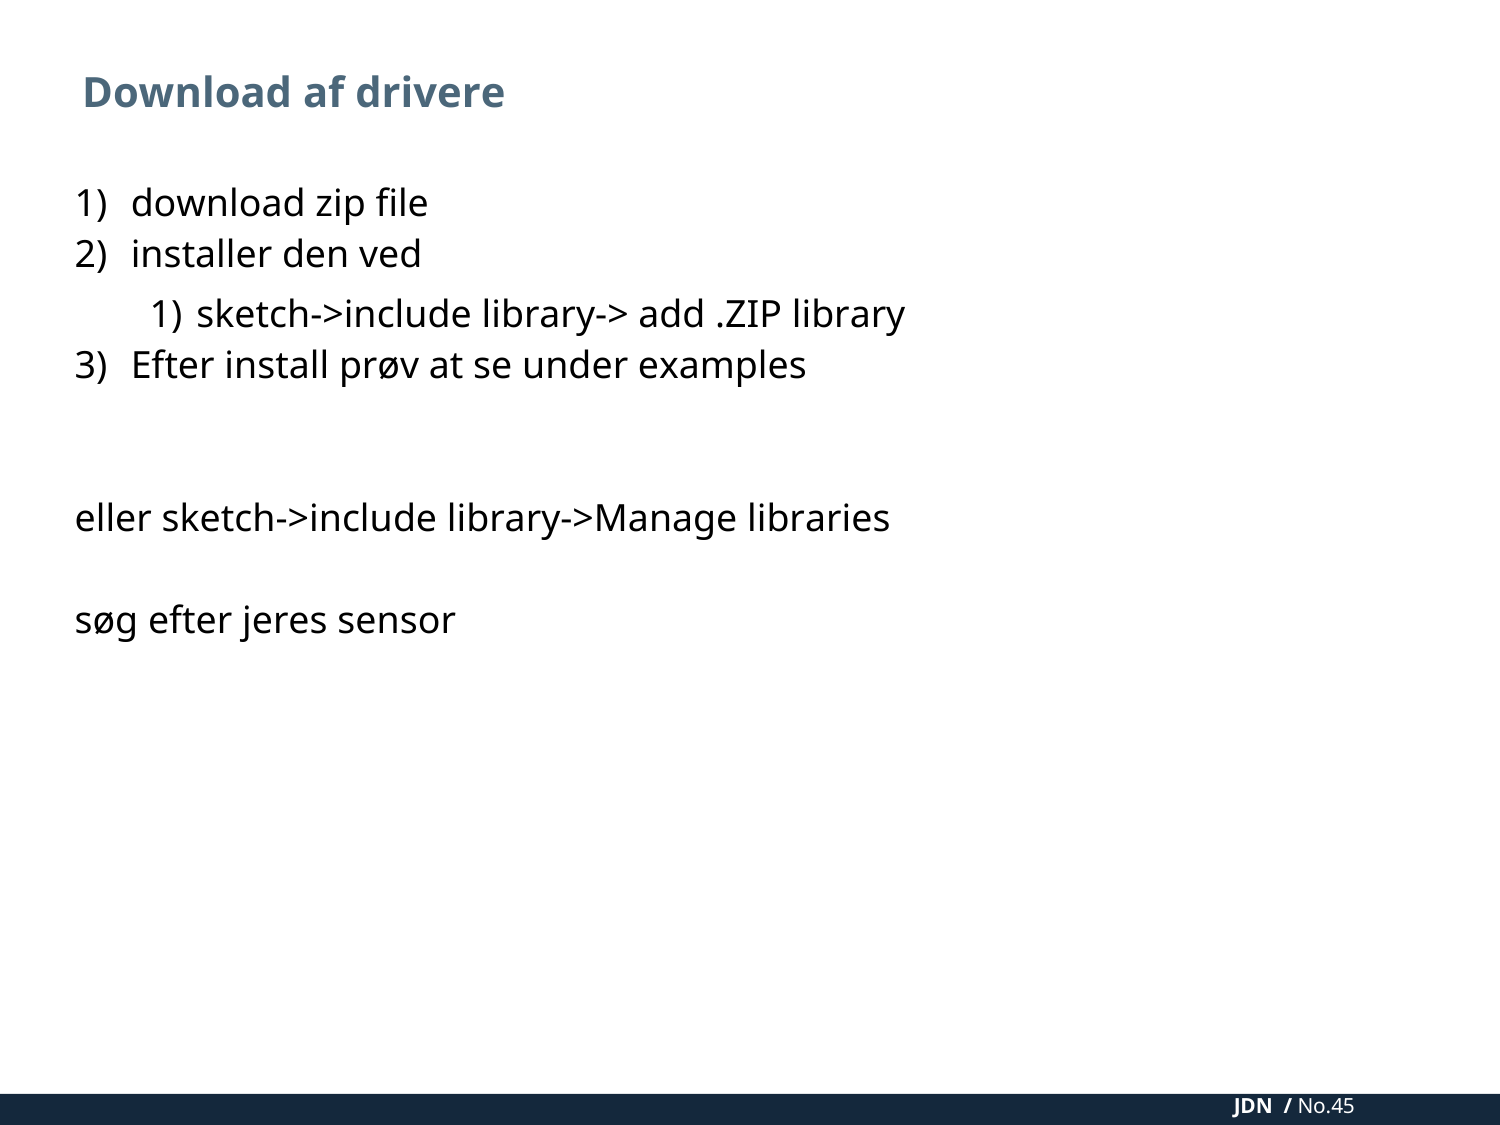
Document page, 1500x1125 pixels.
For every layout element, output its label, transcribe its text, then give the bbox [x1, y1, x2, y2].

list download zip file installer den ved sketch->include library-> add .ZIP library Efter install prøv at se under examples eller sketch->include library->Manage libraries søg efter jeres sensor [68, 176, 1462, 1094]
text_box [0, 484, 154, 545]
title Download af drivere [67, 34, 1416, 148]
